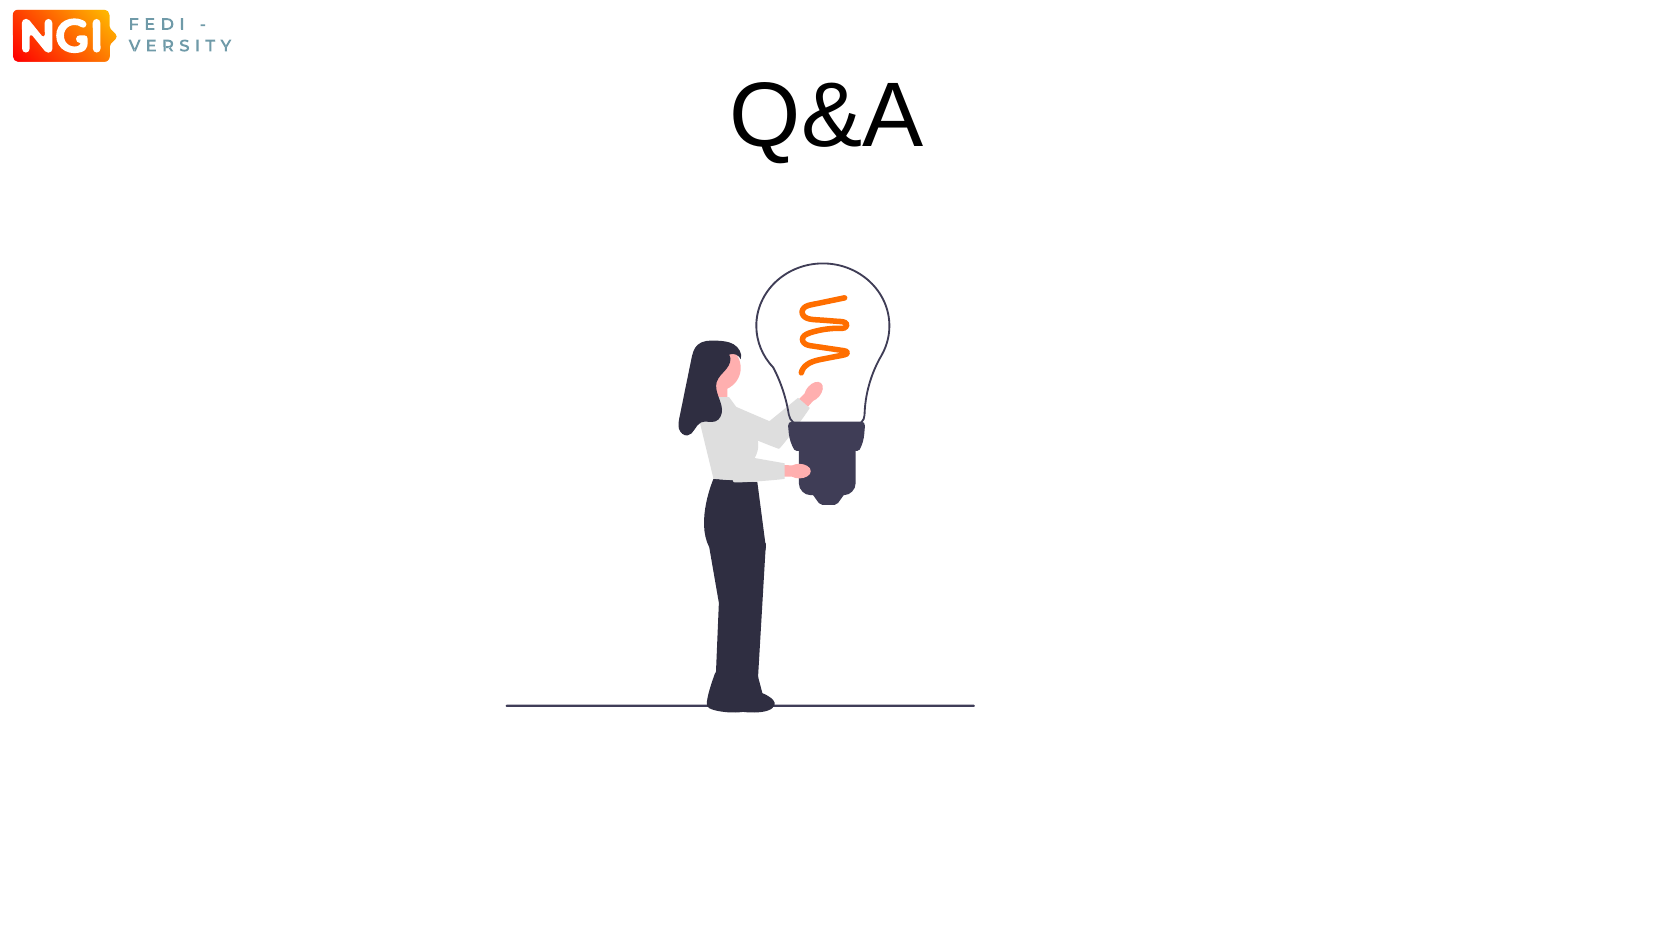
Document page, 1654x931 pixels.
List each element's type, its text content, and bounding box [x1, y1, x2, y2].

picture [12, 9, 232, 63]
picture [505, 262, 976, 713]
title Q&A [82, 37, 1571, 193]
